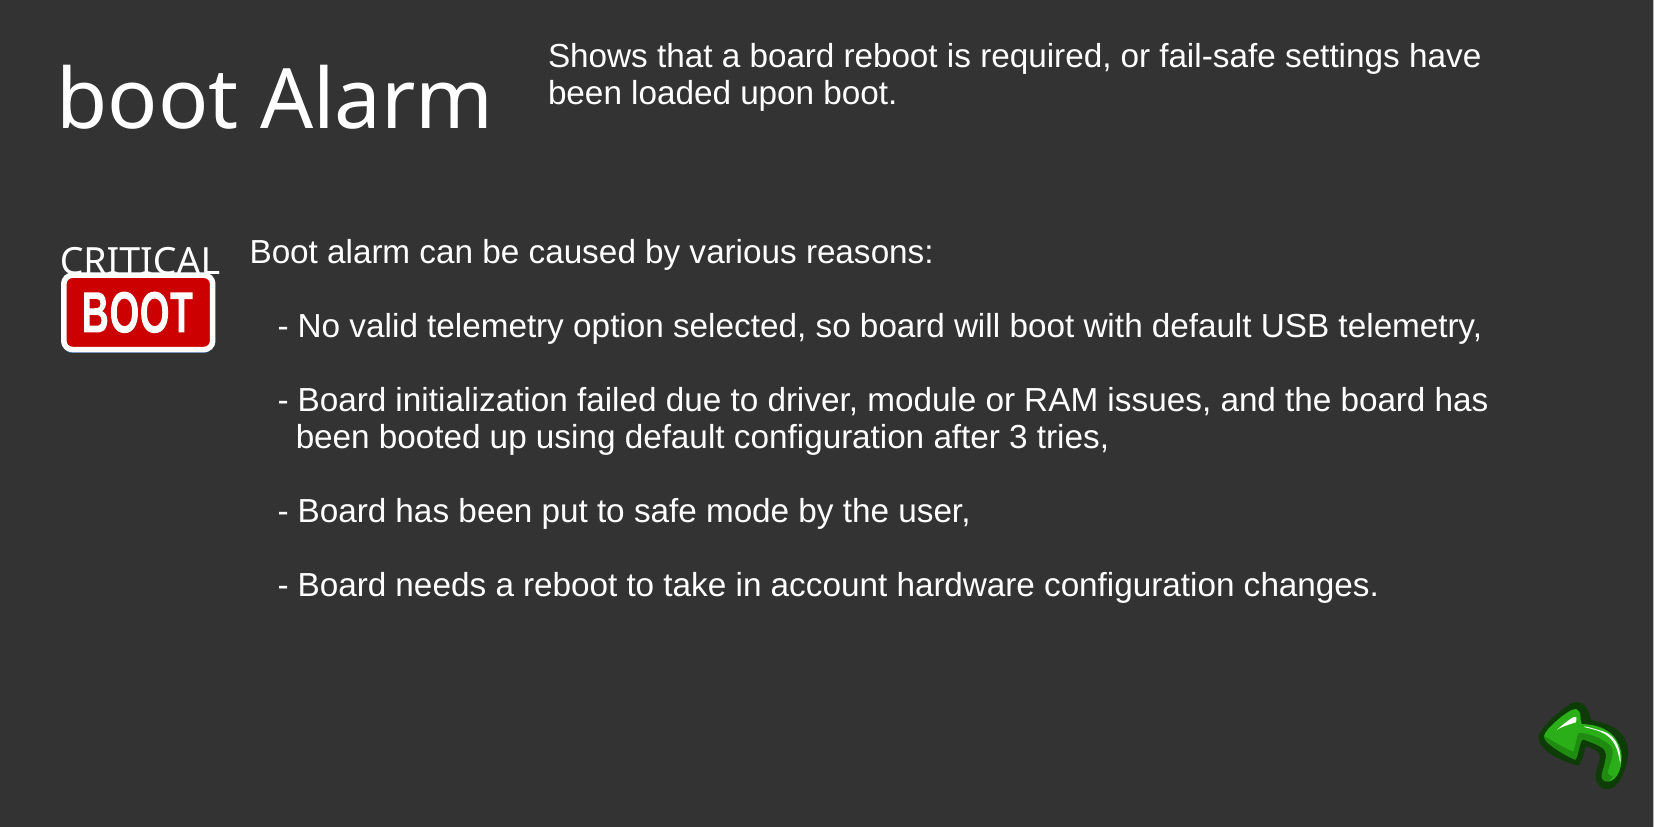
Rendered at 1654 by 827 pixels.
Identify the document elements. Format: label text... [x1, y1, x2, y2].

picture [54, 265, 223, 359]
text_box boot Alarm [41, 32, 759, 120]
text_box CRITICAL [44, 227, 236, 276]
text_box Boot alarm can be caused by various reasons: - No valid telemetry option selected, so board will boot with default USB telemetry, - Board initialization failed due to driver, module or RAM issues, and the board has been booted up using default configuration after 3 tries, - Board has been put to safe mode by the user, - Board needs a reboot to take in account hardware configuration changes. [249, 233, 1580, 604]
picture [1531, 698, 1632, 799]
text_box Shows that a board reboot is required, or fail-safe settings have been loaded upon boot. [759, 37, 1519, 112]
